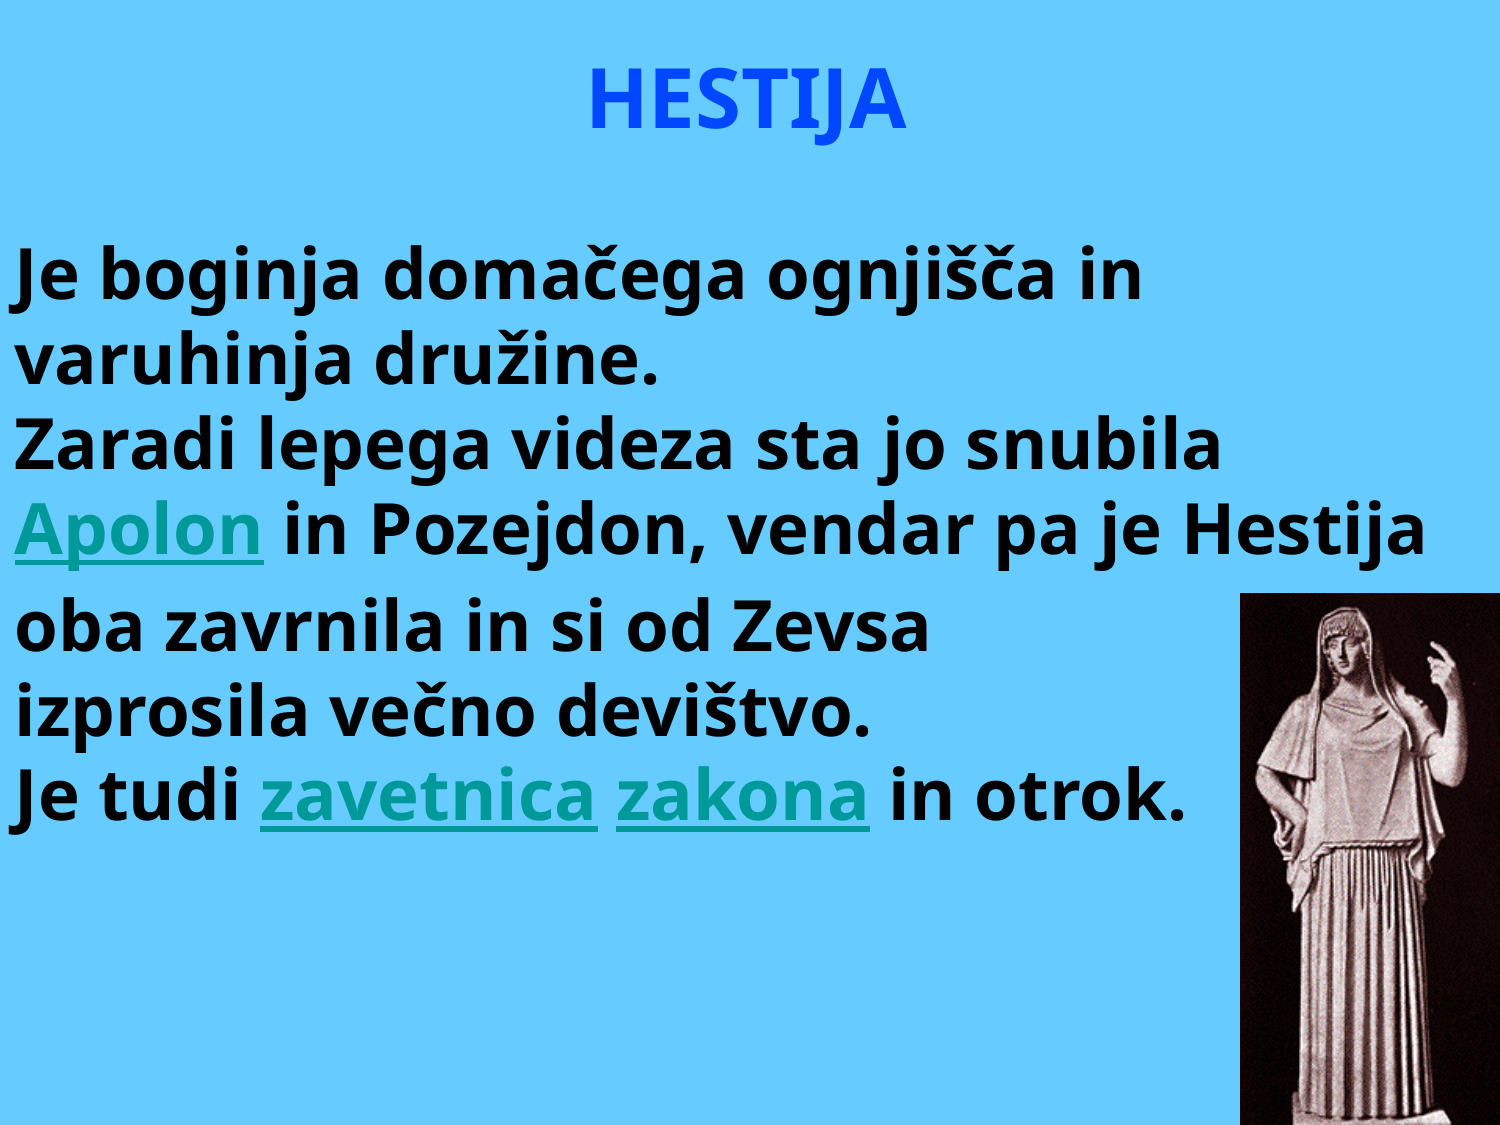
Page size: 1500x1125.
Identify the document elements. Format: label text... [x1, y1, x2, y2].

text_box HESTIJA [549, 37, 943, 154]
picture [1240, 593, 1500, 1125]
text_box Je boginja domačega ognjišča in varuhinja družine. Zaradi lepega videza sta jo snubila Apolon in Pozejdon, vendar pa je Hestija oba zavrnila in si od Zevsa izprosila večno devištvo. Je tudi zavetnica zakona in otrok. [0, 221, 1483, 854]
